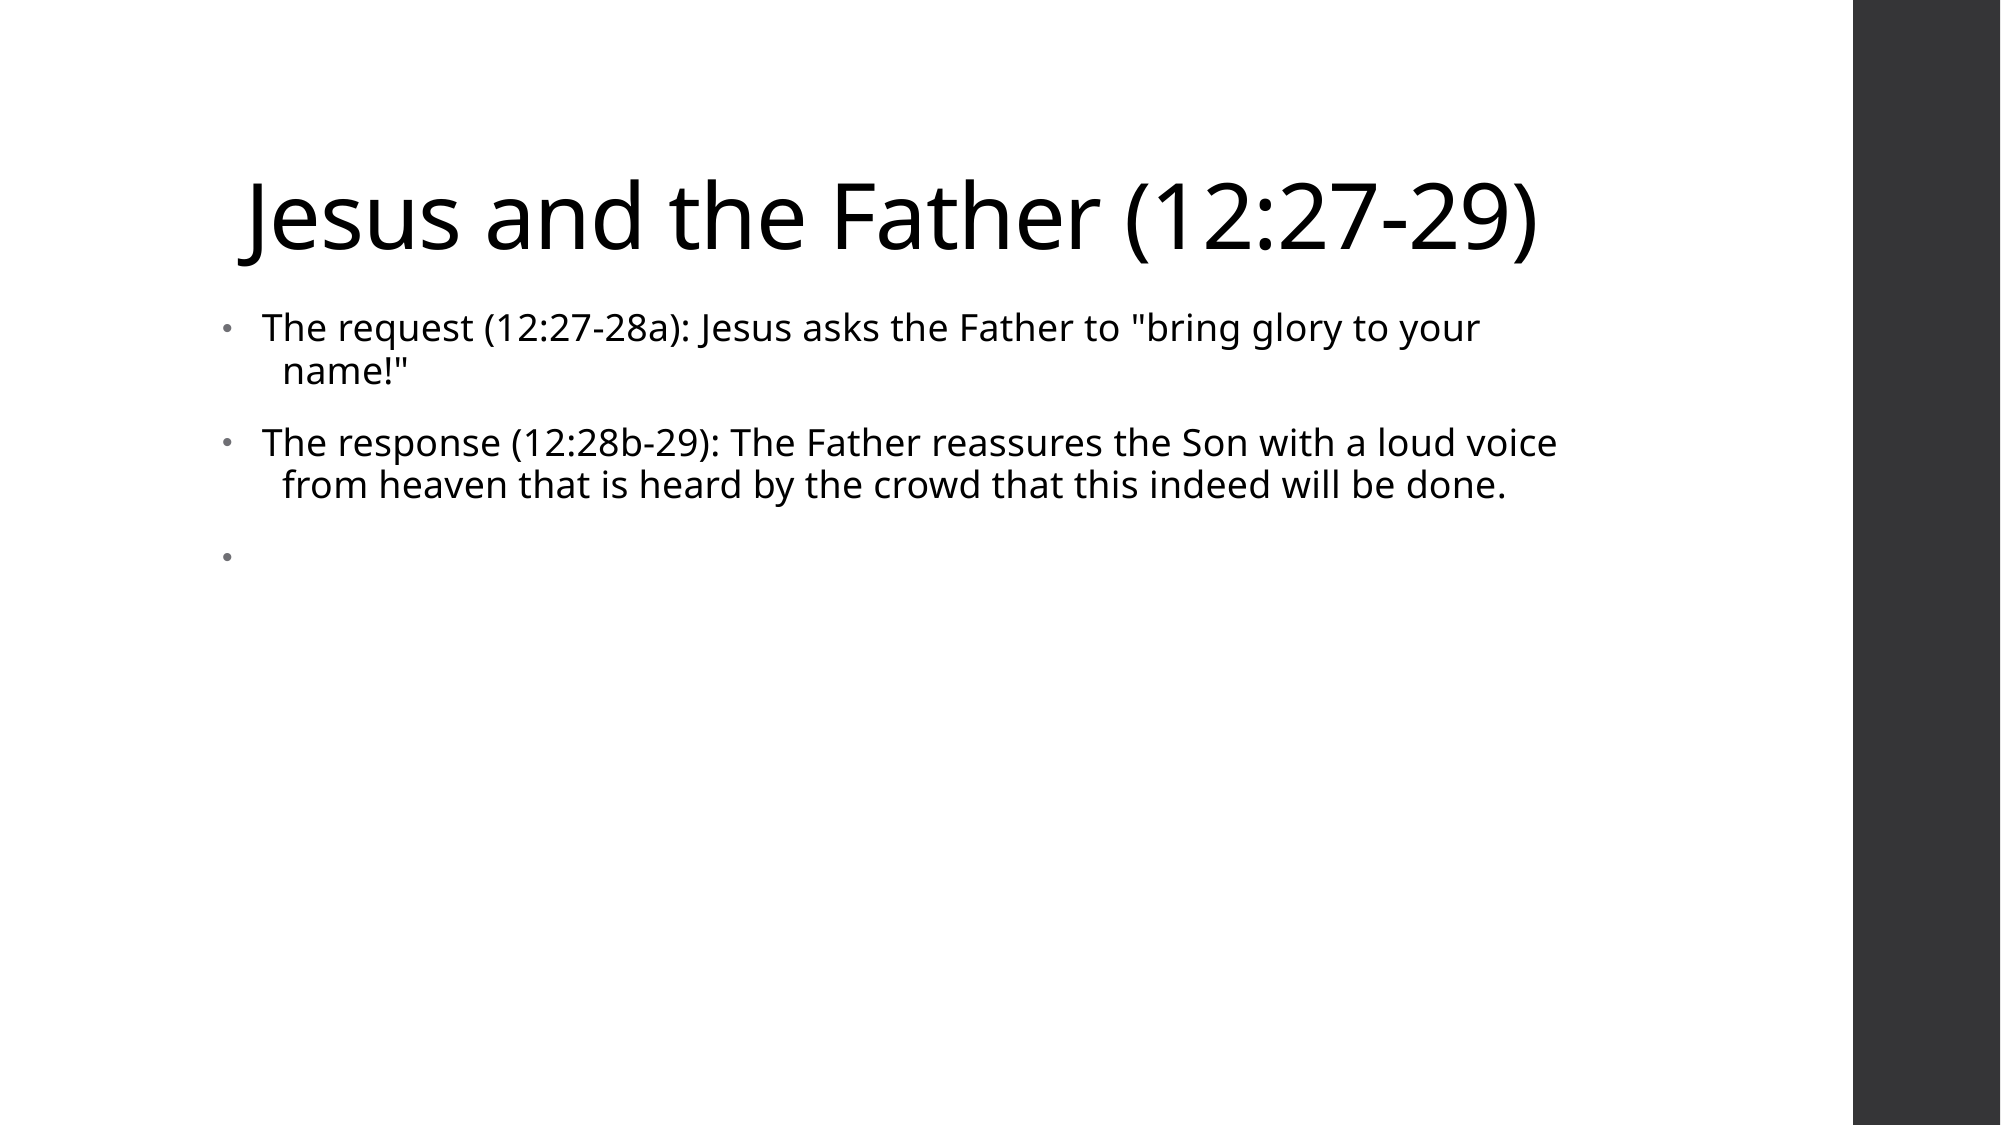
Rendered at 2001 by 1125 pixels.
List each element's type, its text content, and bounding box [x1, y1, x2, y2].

list The request (12:27-28a): Jesus asks the Father to "bring glory to your name!" The response (12:28b-29): The Father reassures the Son with a loud voice from heaven that is heard by the crowd that this indeed will be done. [206, 299, 1617, 1014]
title Jesus and the Father (12:27-29) [206, 60, 1797, 278]
